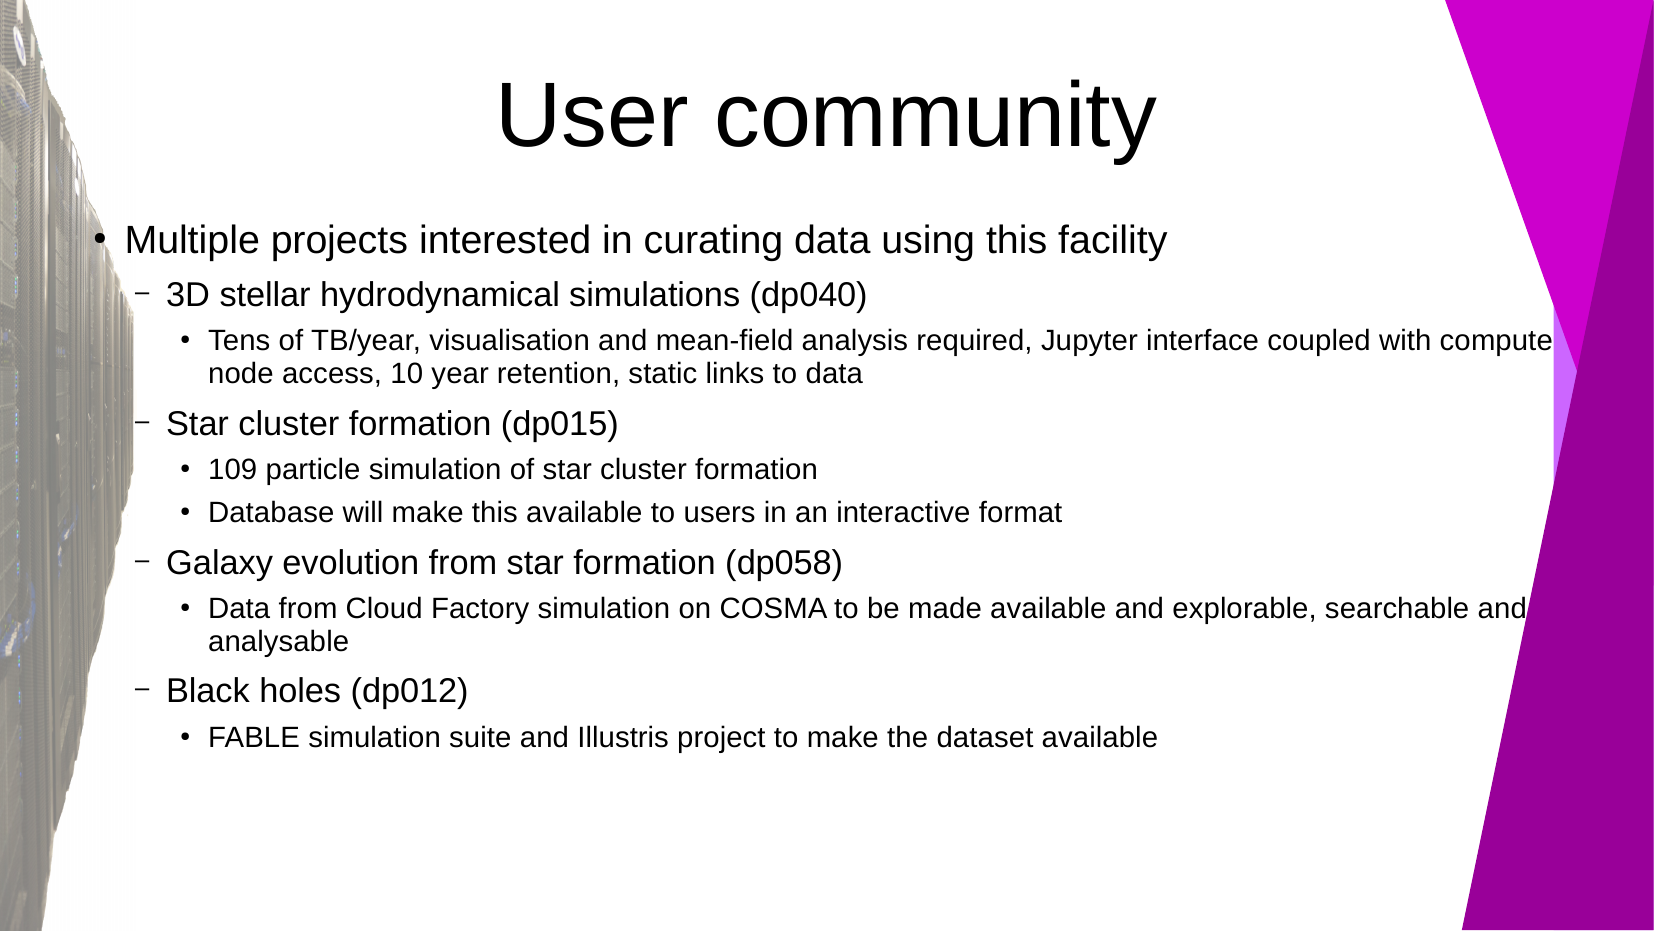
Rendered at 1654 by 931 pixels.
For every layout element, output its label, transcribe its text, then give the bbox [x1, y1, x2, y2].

title User community [82, 37, 1571, 193]
list Multiple projects interested in curating data using this facility 3D stellar hydrodynamical simulations (dp040) Tens of TB/year, visualisation and mean-field analysis required, Jupyter interface coupled with compute node access, 10 year retention, static links to data Star cluster formation (dp015) 109 particle simulation of star cluster formation Database will make this available to users in an interactive format Galaxy evolution from star formation (dp058) Data from Cloud Factory simulation on COSMA to be made available and explorable, searchable and analysable Black holes (dp012) FABLE simulation suite and Illustris project to make the dataset available [82, 217, 1571, 758]
picture [0, 0, 137, 931]
